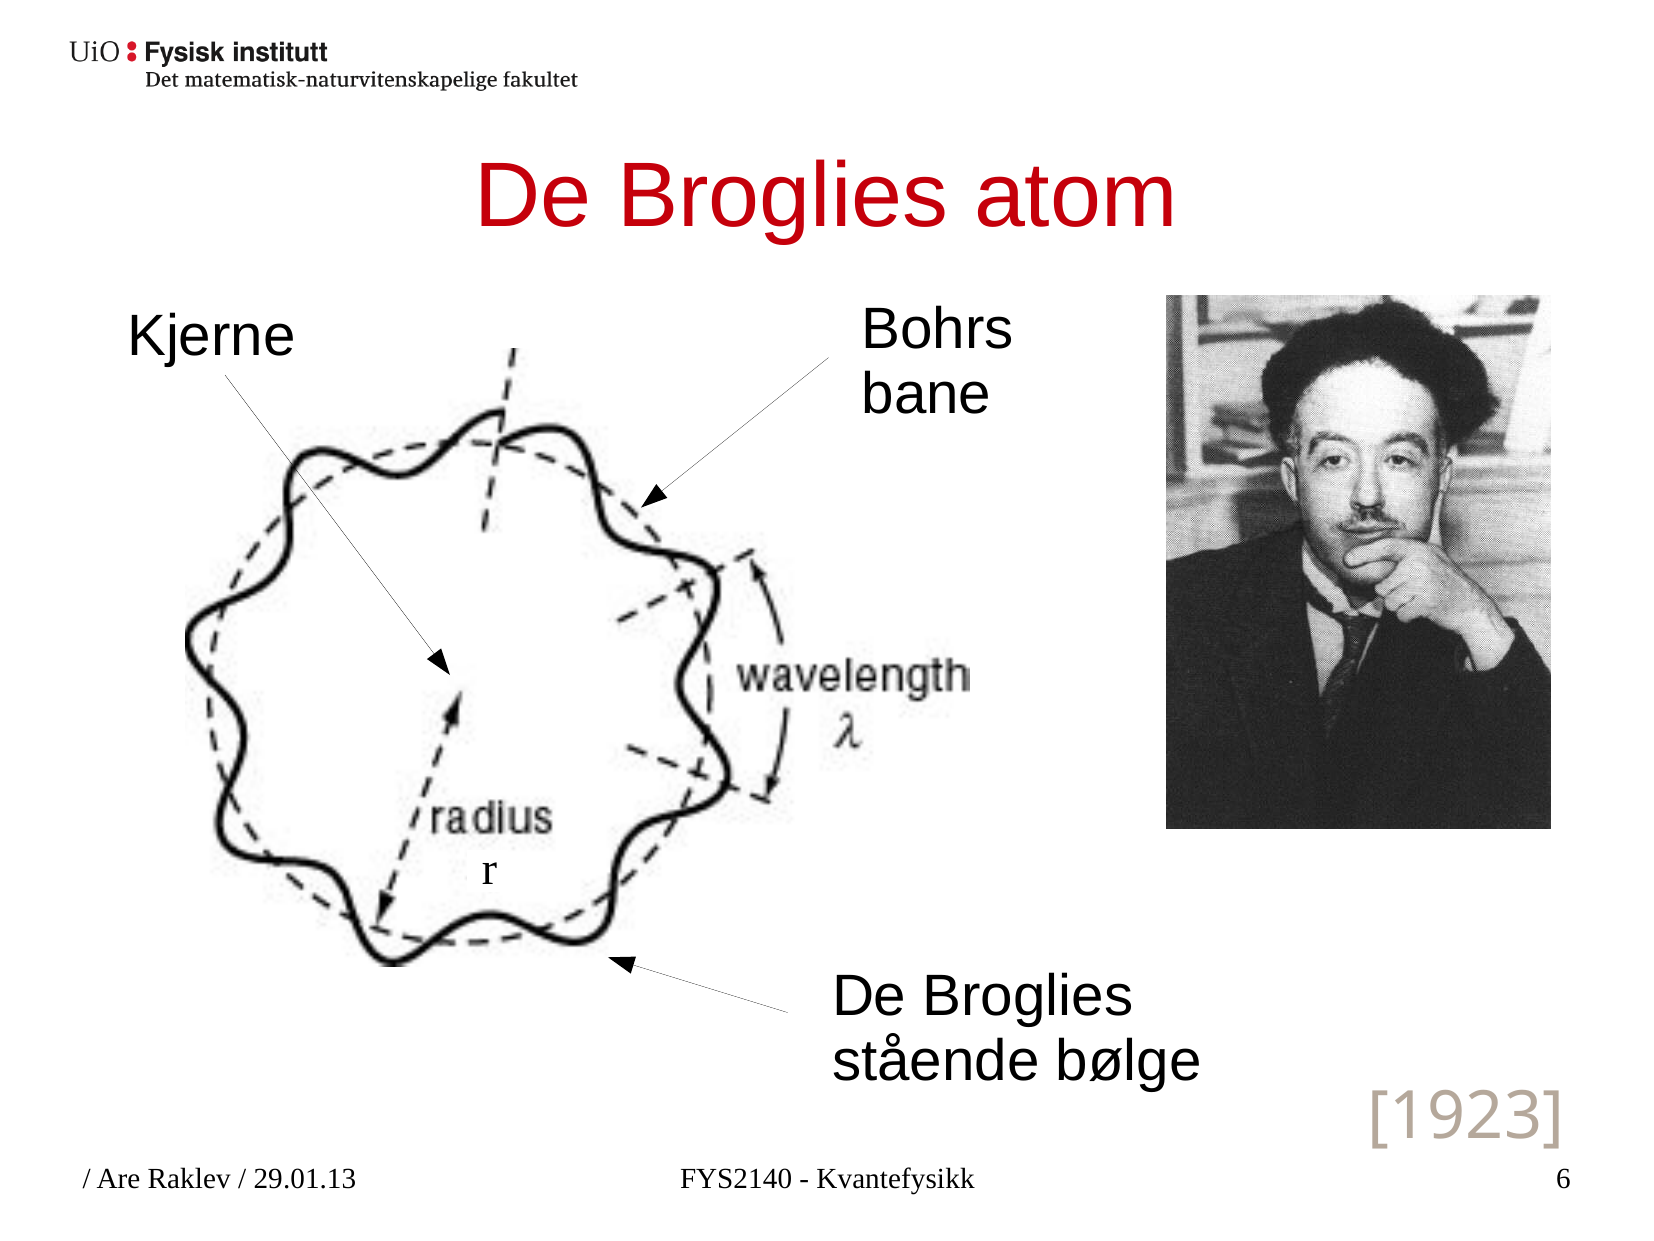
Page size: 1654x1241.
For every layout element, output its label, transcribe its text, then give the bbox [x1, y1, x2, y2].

text_box r [467, 836, 548, 907]
text_box De Broglies stående bølge [817, 955, 1230, 1101]
picture [185, 348, 970, 968]
picture [1166, 295, 1551, 829]
text_box Bohrs bane [846, 288, 1072, 434]
text_box [1923] [1329, 1060, 1568, 1150]
text_box Kjerne [112, 295, 311, 376]
title De Broglies atom [82, 90, 1571, 298]
picture [68, 37, 581, 93]
